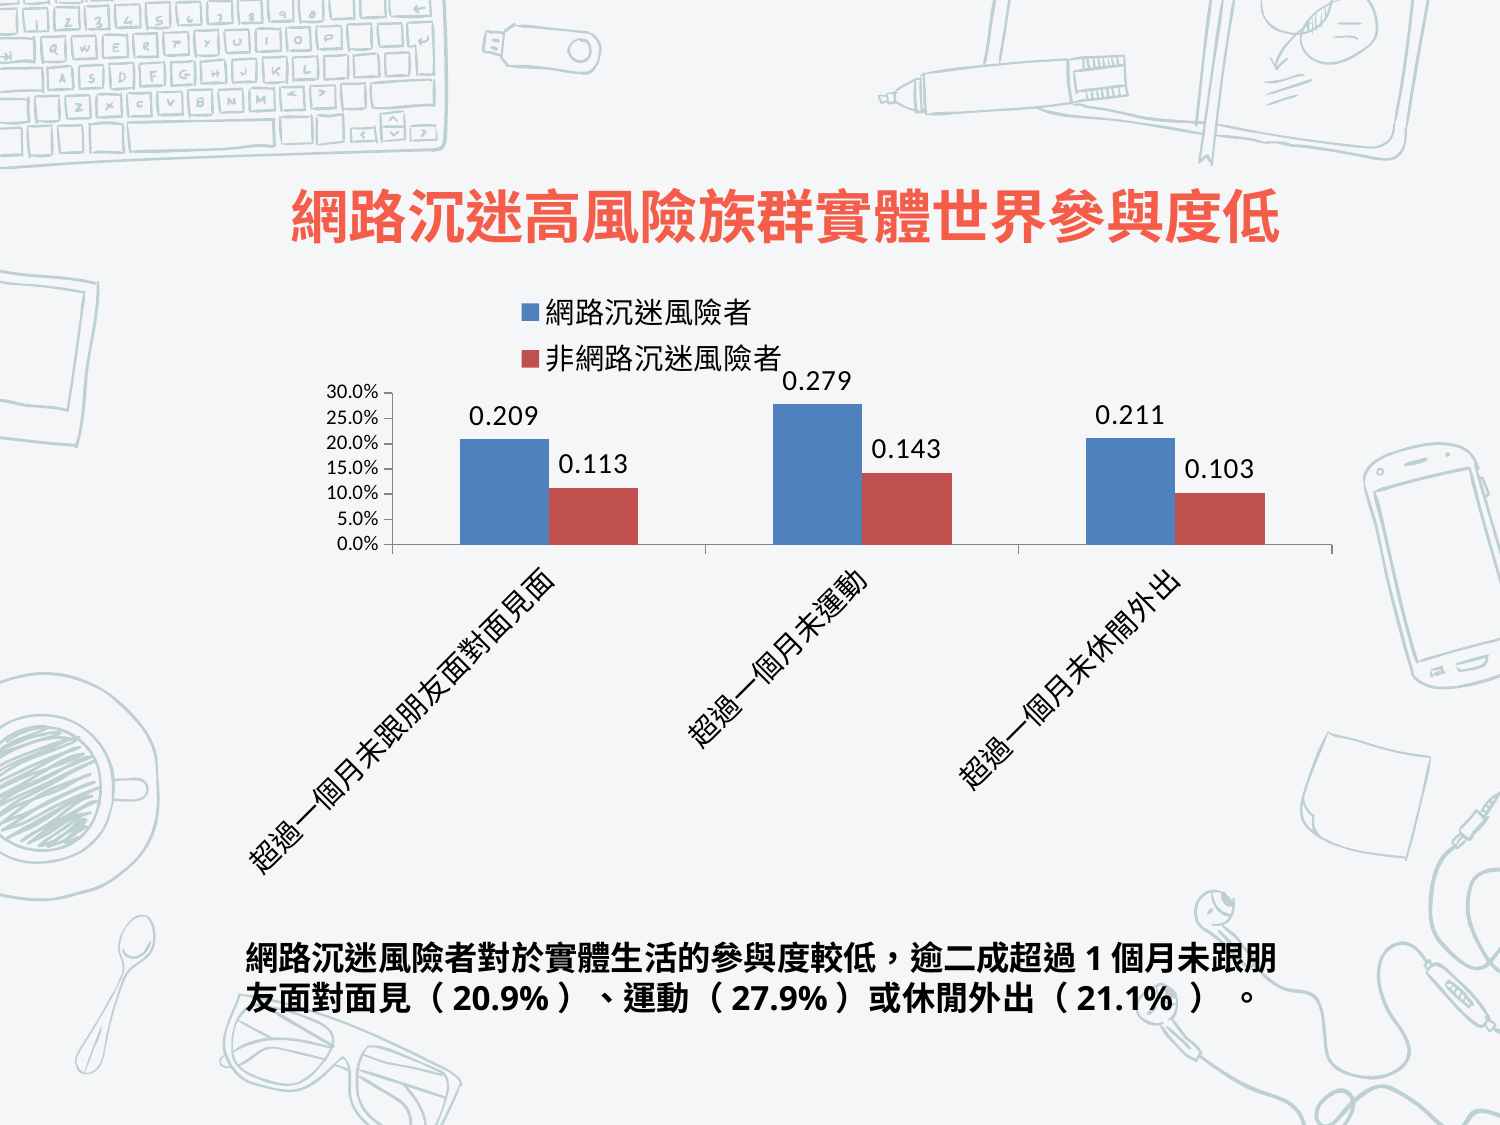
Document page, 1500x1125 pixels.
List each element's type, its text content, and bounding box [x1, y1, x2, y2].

list 網路沉迷風險者對於實體生活的參與度較低，逾二成超過1個月未跟朋友面對面見（20.9%）、運動（27.9%）或休閒外出（21.1% ） 。 [230, 923, 1306, 1091]
title 網路沉迷高風險族群實體世界參與度低 [218, 137, 1353, 265]
chart [224, 278, 1373, 923]
